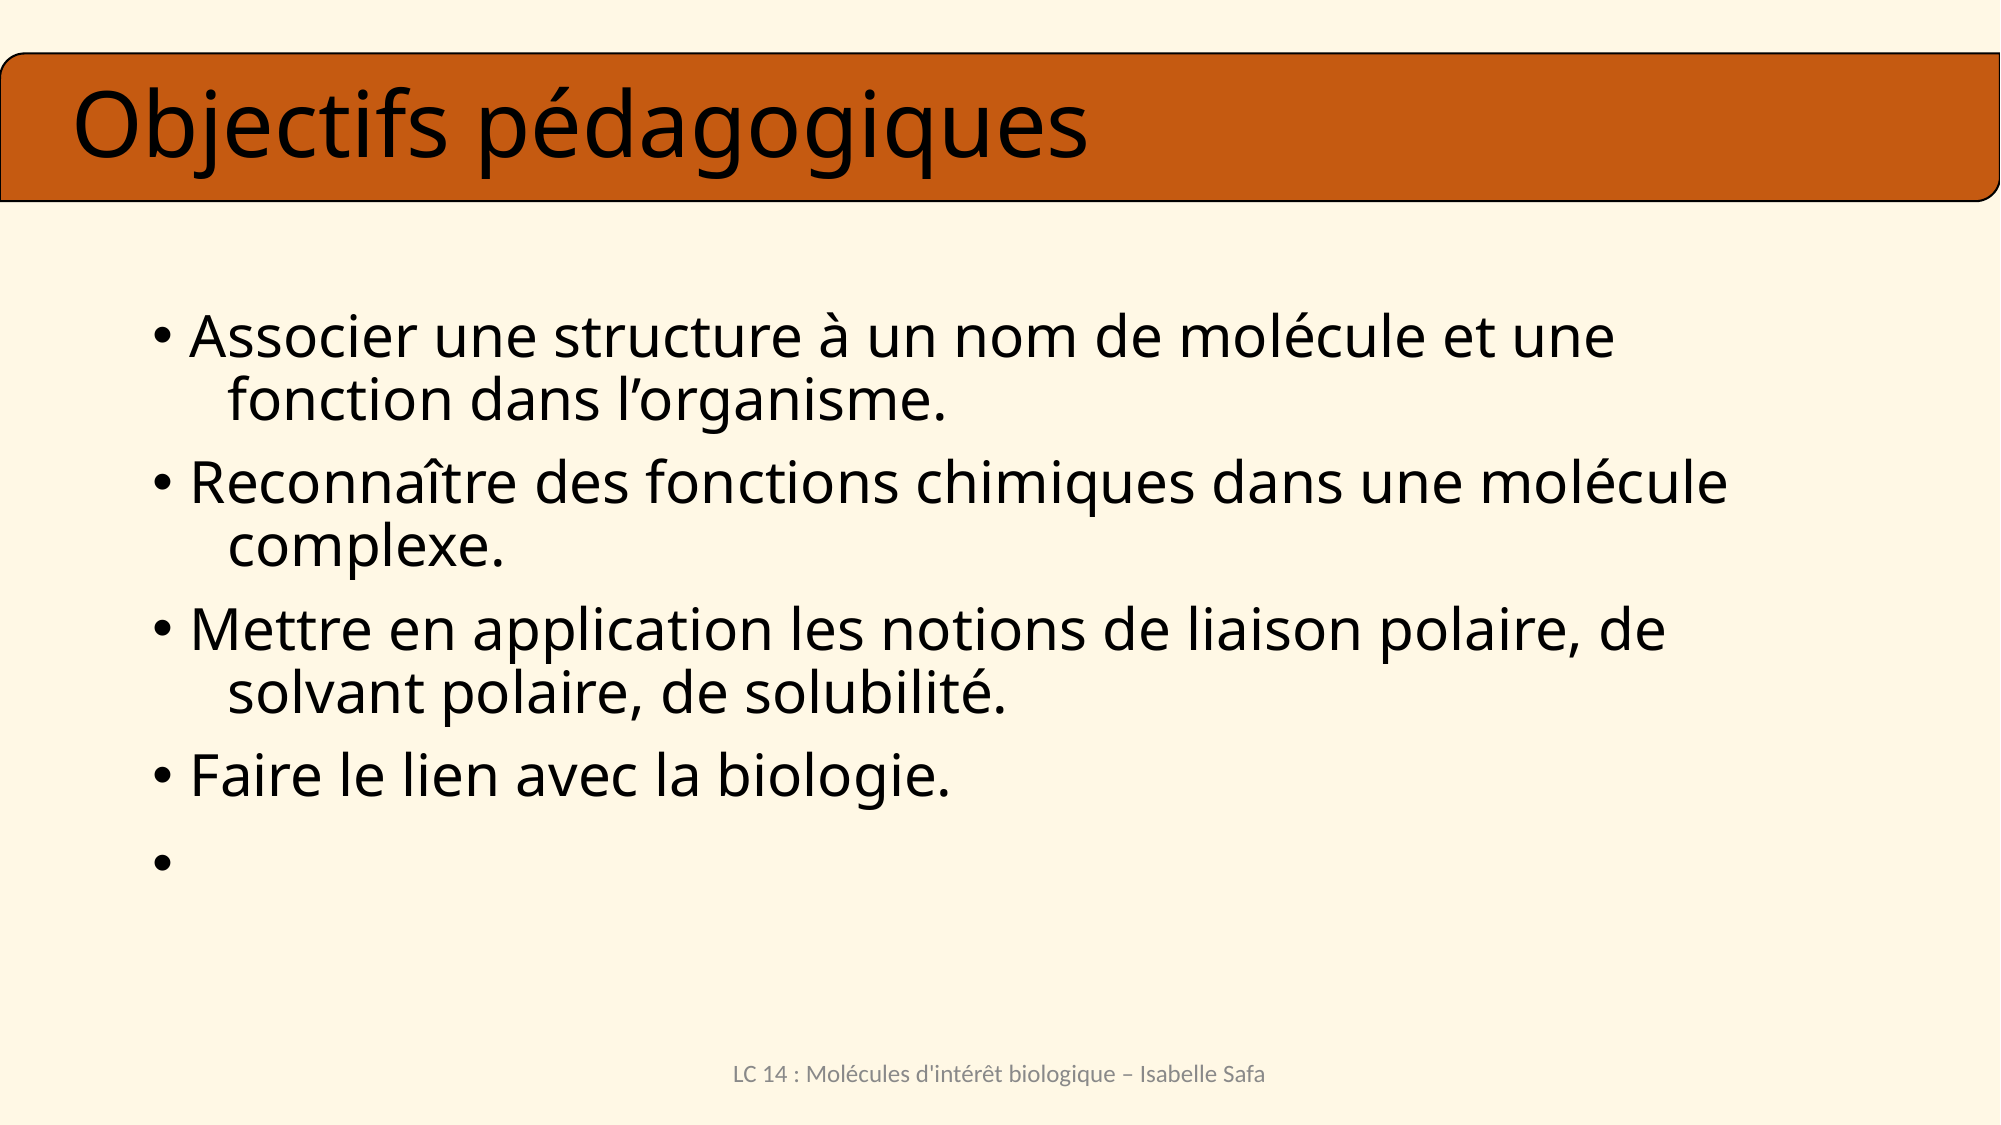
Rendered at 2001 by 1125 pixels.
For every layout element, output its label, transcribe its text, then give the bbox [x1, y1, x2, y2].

text_box [0, 53, 55, 202]
title Objectifs pédagogiques [55, 18, 1781, 237]
list Associer une structure à un nom de molécule et une fonction dans l’organisme. Reconnaître des fonctions chimiques dans une molécule complexe. Mettre en application les notions de liaison polaire, de solvant polaire, de solubilité. Faire le lien avec la biologie. [137, 299, 1863, 1014]
text_box LC 14 : Molécules d'intérêt biologique – Isabelle Safa [662, 1042, 1338, 1103]
text_box [1781, 53, 2000, 202]
